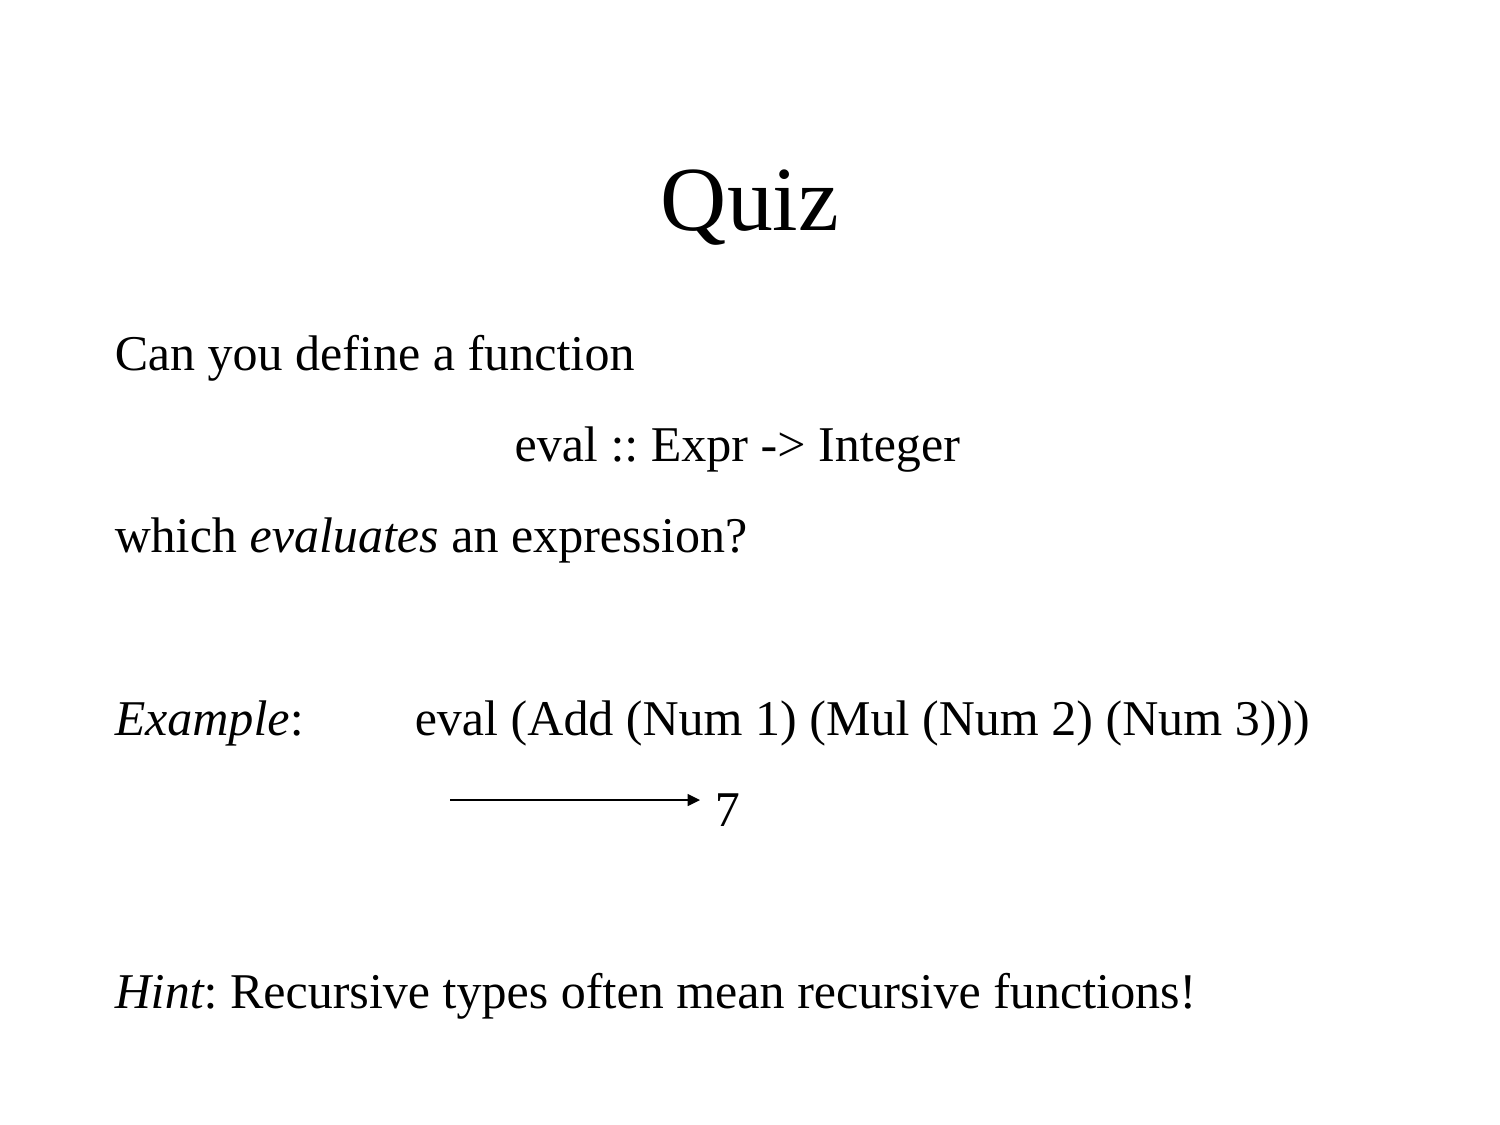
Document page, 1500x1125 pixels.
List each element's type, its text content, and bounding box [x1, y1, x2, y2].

text_box Can you define a function eval :: Expr -> Integer which evaluates an expression? Example: eval (Add (Num 1) (Mul (Num 2) (Num 3))) 7 Hint: Recursive types often mean recursive functions! [99, 312, 1376, 1027]
title Quiz [112, 99, 1388, 288]
